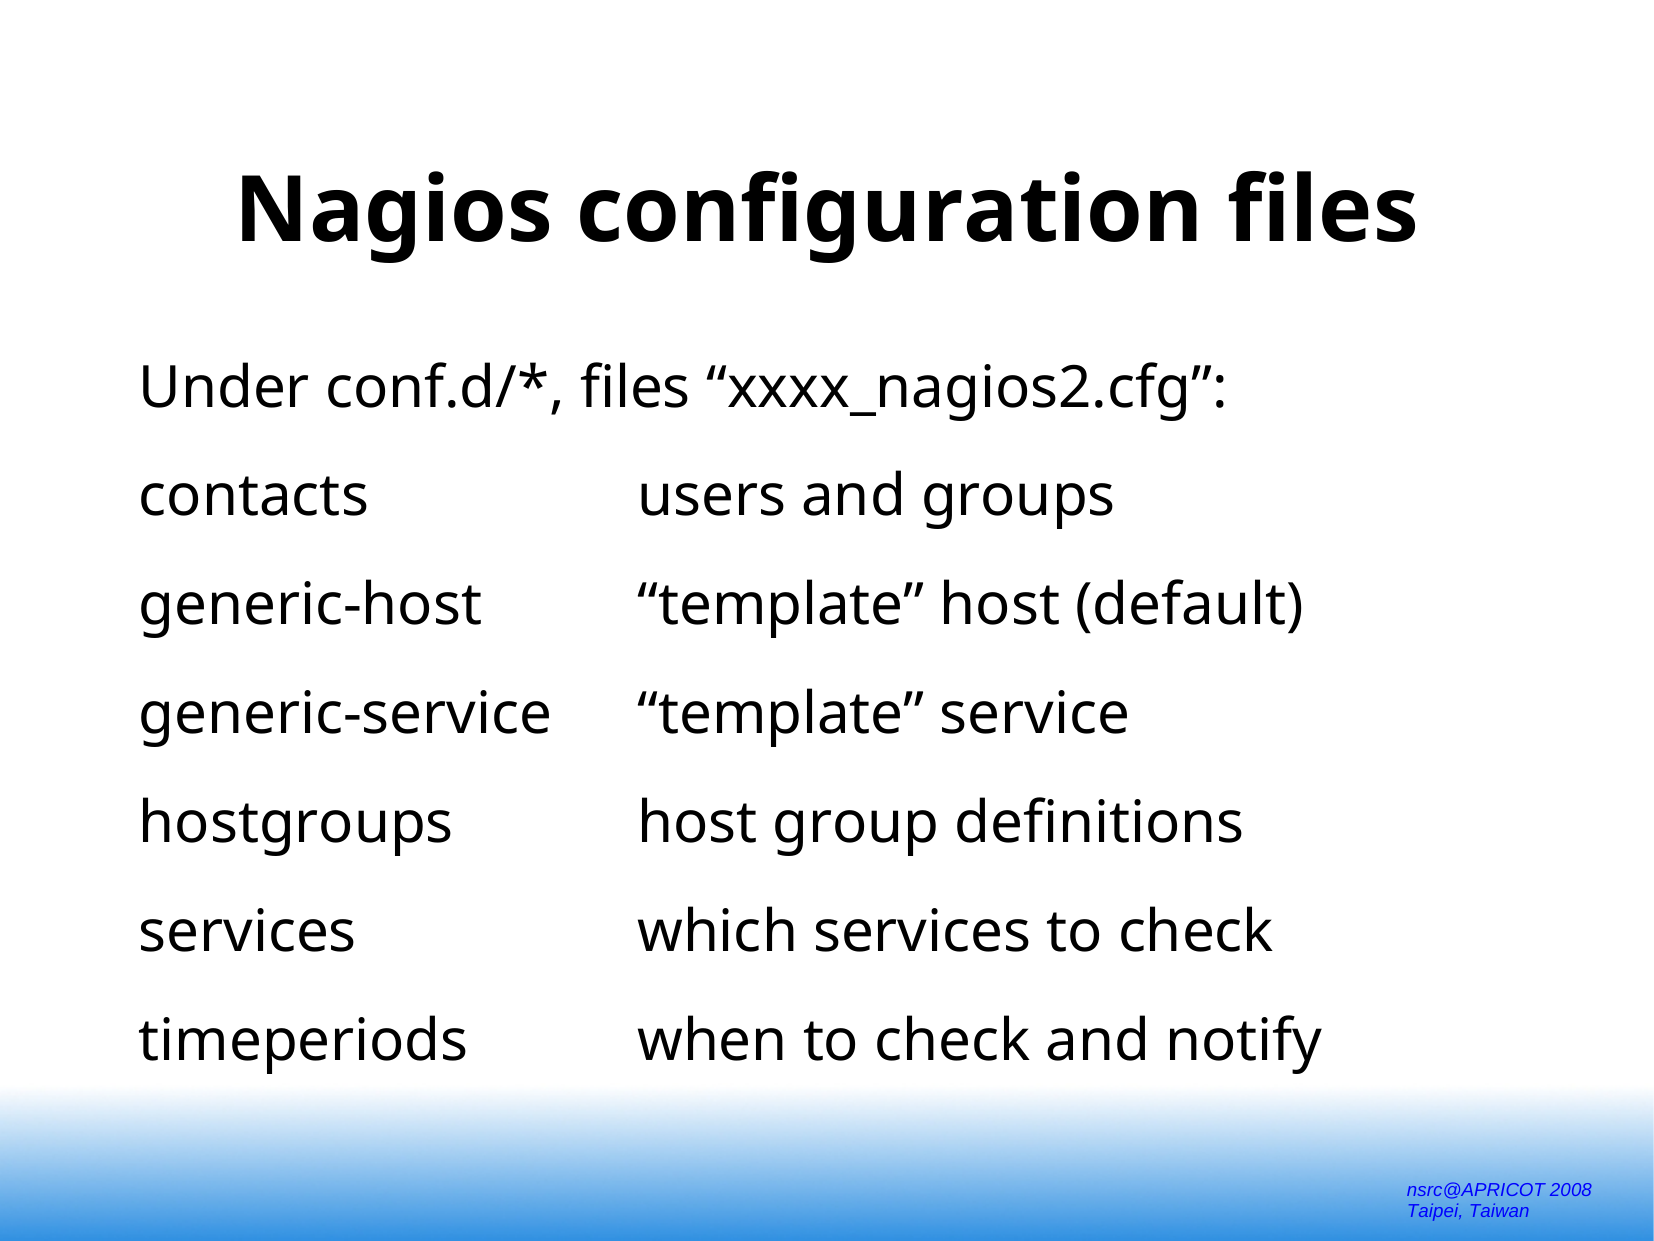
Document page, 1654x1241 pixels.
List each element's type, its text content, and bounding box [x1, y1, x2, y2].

title Nagios configuration files [121, 102, 1534, 310]
picture [0, 1083, 1654, 1241]
list Under conf.d/*, files “xxxx_nagios2.cfg”: contacts users and groups generic-host “template” host (default) generic-service “template” service hostgroups host group definitions services which services to check timeperiods when to check and notify [121, 344, 1599, 1126]
